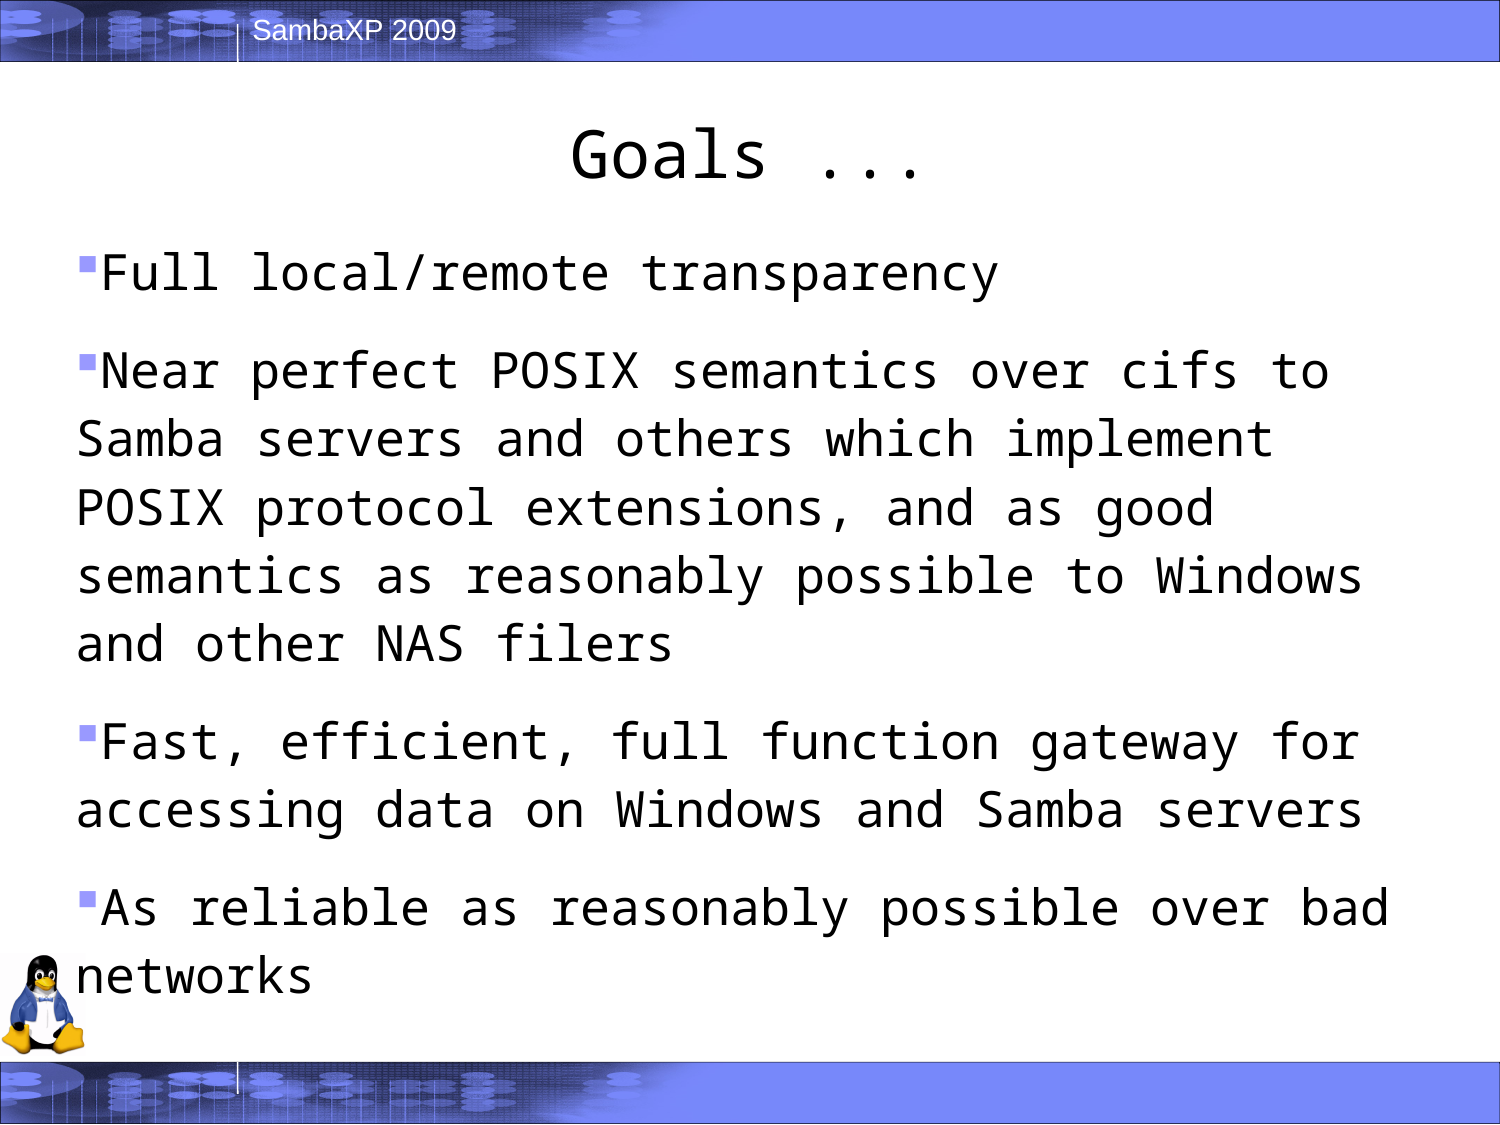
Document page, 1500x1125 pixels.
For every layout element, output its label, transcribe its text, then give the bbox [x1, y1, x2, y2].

title Goals ... [75, 79, 1426, 225]
picture [1, 1063, 1499, 1123]
list Full local/remote transparency Near perfect POSIX semantics over cifs to Samba servers and others which implement POSIX protocol extensions, and as good semantics as reasonably possible to Windows and other NAS filers Fast, efficient, full function gateway for accessing data on Windows and Samba servers As reliable as reasonably possible over bad networks [75, 237, 1426, 976]
picture [1, 1, 1499, 61]
